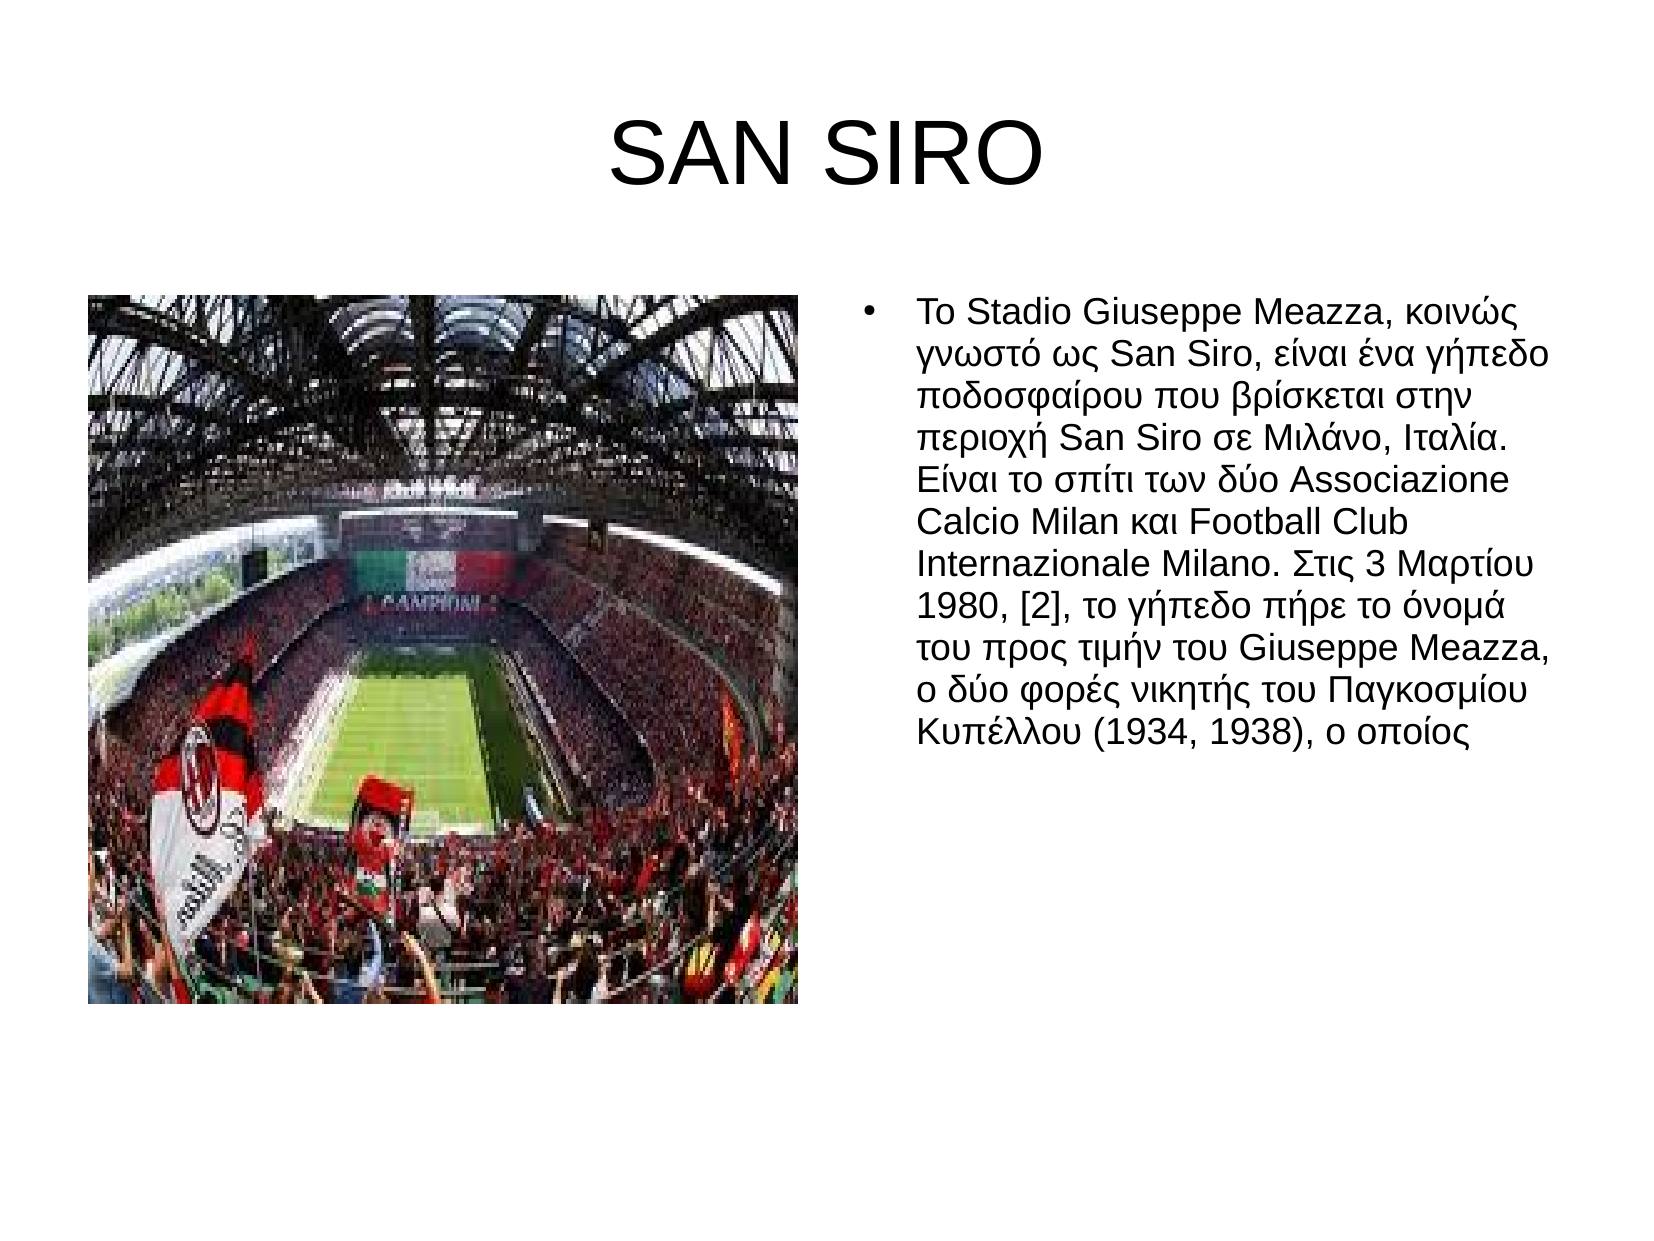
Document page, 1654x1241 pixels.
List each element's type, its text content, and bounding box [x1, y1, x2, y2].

title SAN SIRO [82, 56, 1571, 250]
chart [82, 290, 809, 1109]
list Το Stadio Giuseppe Meazza, κοινώς γνωστό ως San Siro, είναι ένα γήπεδο ποδοσφαίρου που βρίσκεται στην περιοχή San Siro σε Μιλάνο, Ιταλία. Είναι το σπίτι των δύο Associazione Calcio Milan και Football Club Internazionale Milano. Στις 3 Μαρτίου 1980, [2], το γήπεδο πήρε το όνομά του προς τιμήν του Giuseppe Meazza, ο δύο φορές νικητής του Παγκοσμίου Κυπέλλου (1934, 1938), ο οποίος [845, 290, 1572, 1094]
picture [88, 295, 798, 1004]
